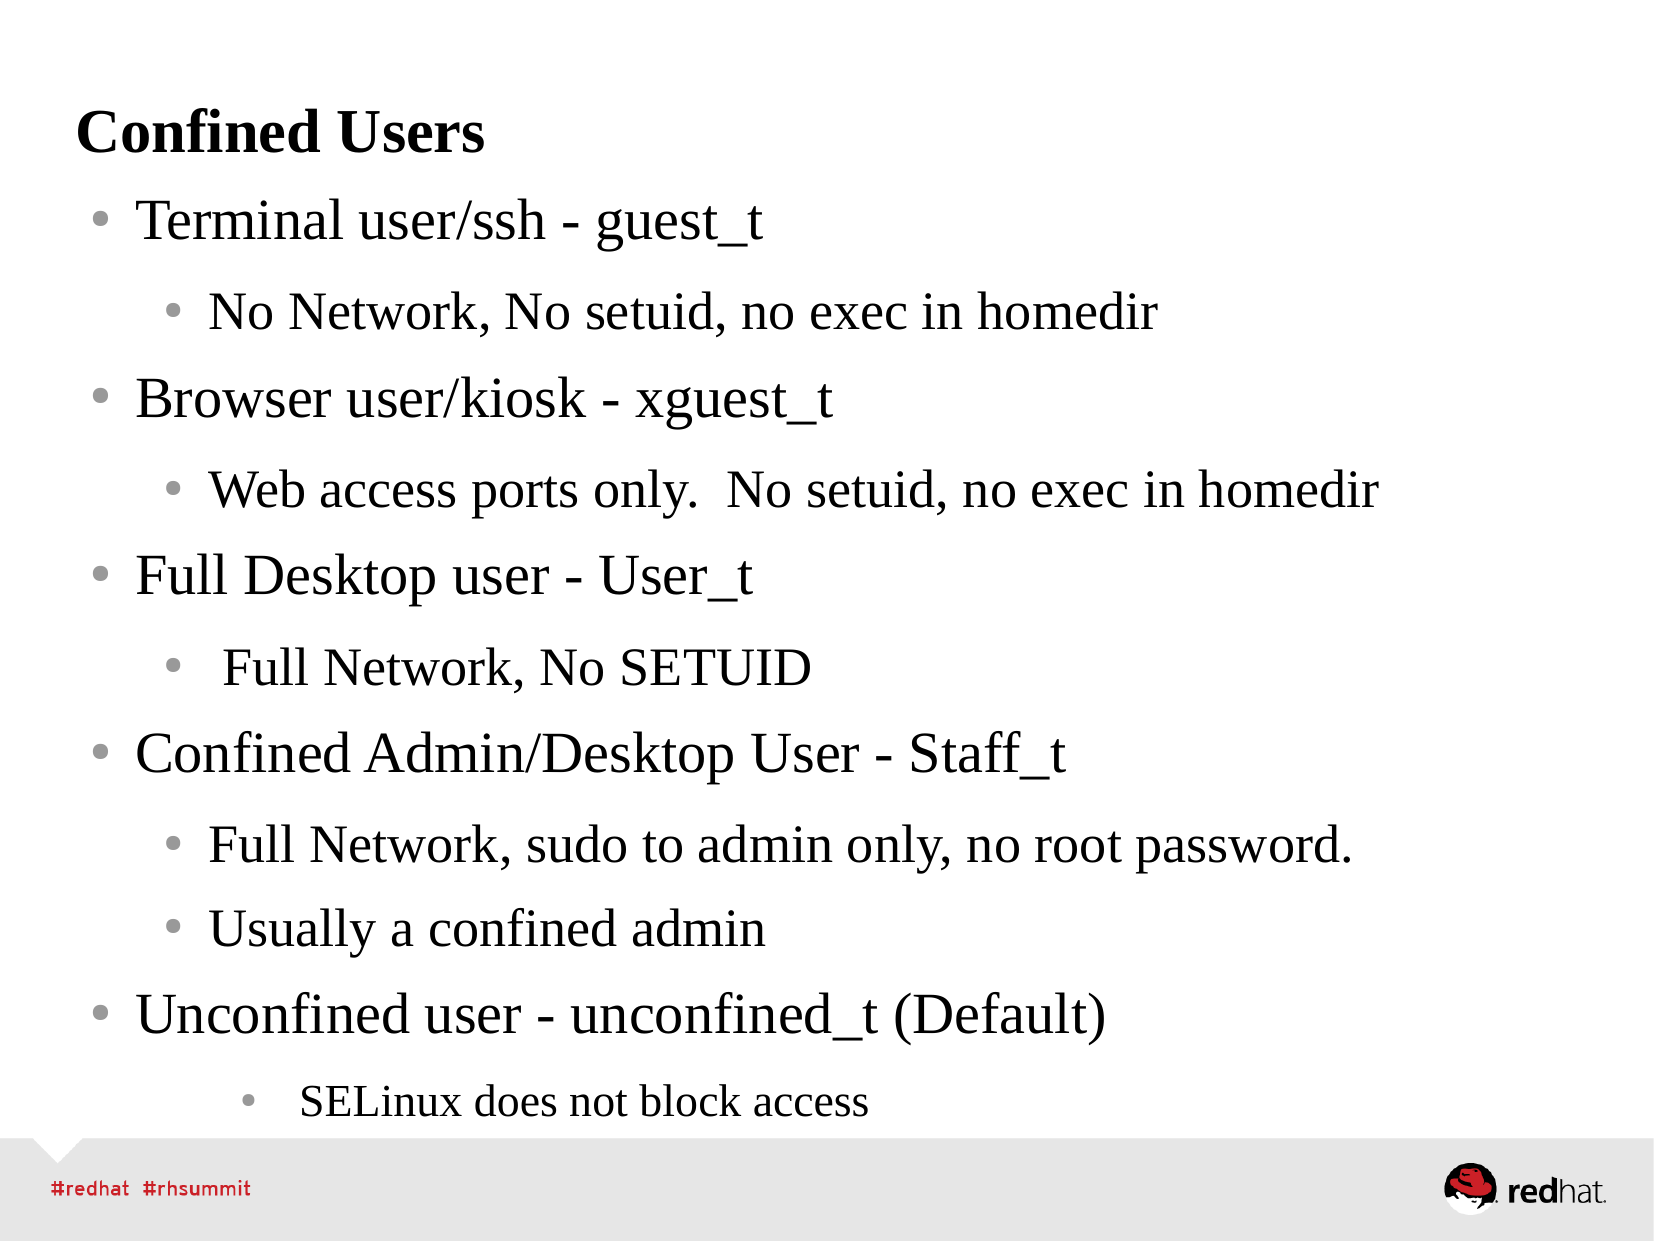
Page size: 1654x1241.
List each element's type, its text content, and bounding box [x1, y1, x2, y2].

picture [0, 0, 1654, 1241]
title Confined Users [75, 37, 1564, 187]
list Terminal user/ssh - guest_t No Network, No setuid, no exec in homedir Browser user/kiosk - xguest_t Web access ports only. No setuid, no exec in homedir Full Desktop user - User_t Full Network, No SETUID Confined Admin/Desktop User - Staff_t Full Network, sudo to admin only, no root password. Usually a confined admin Unconfined user - unconfined_t (Default) SELinux does not block access [75, 187, 1564, 1127]
